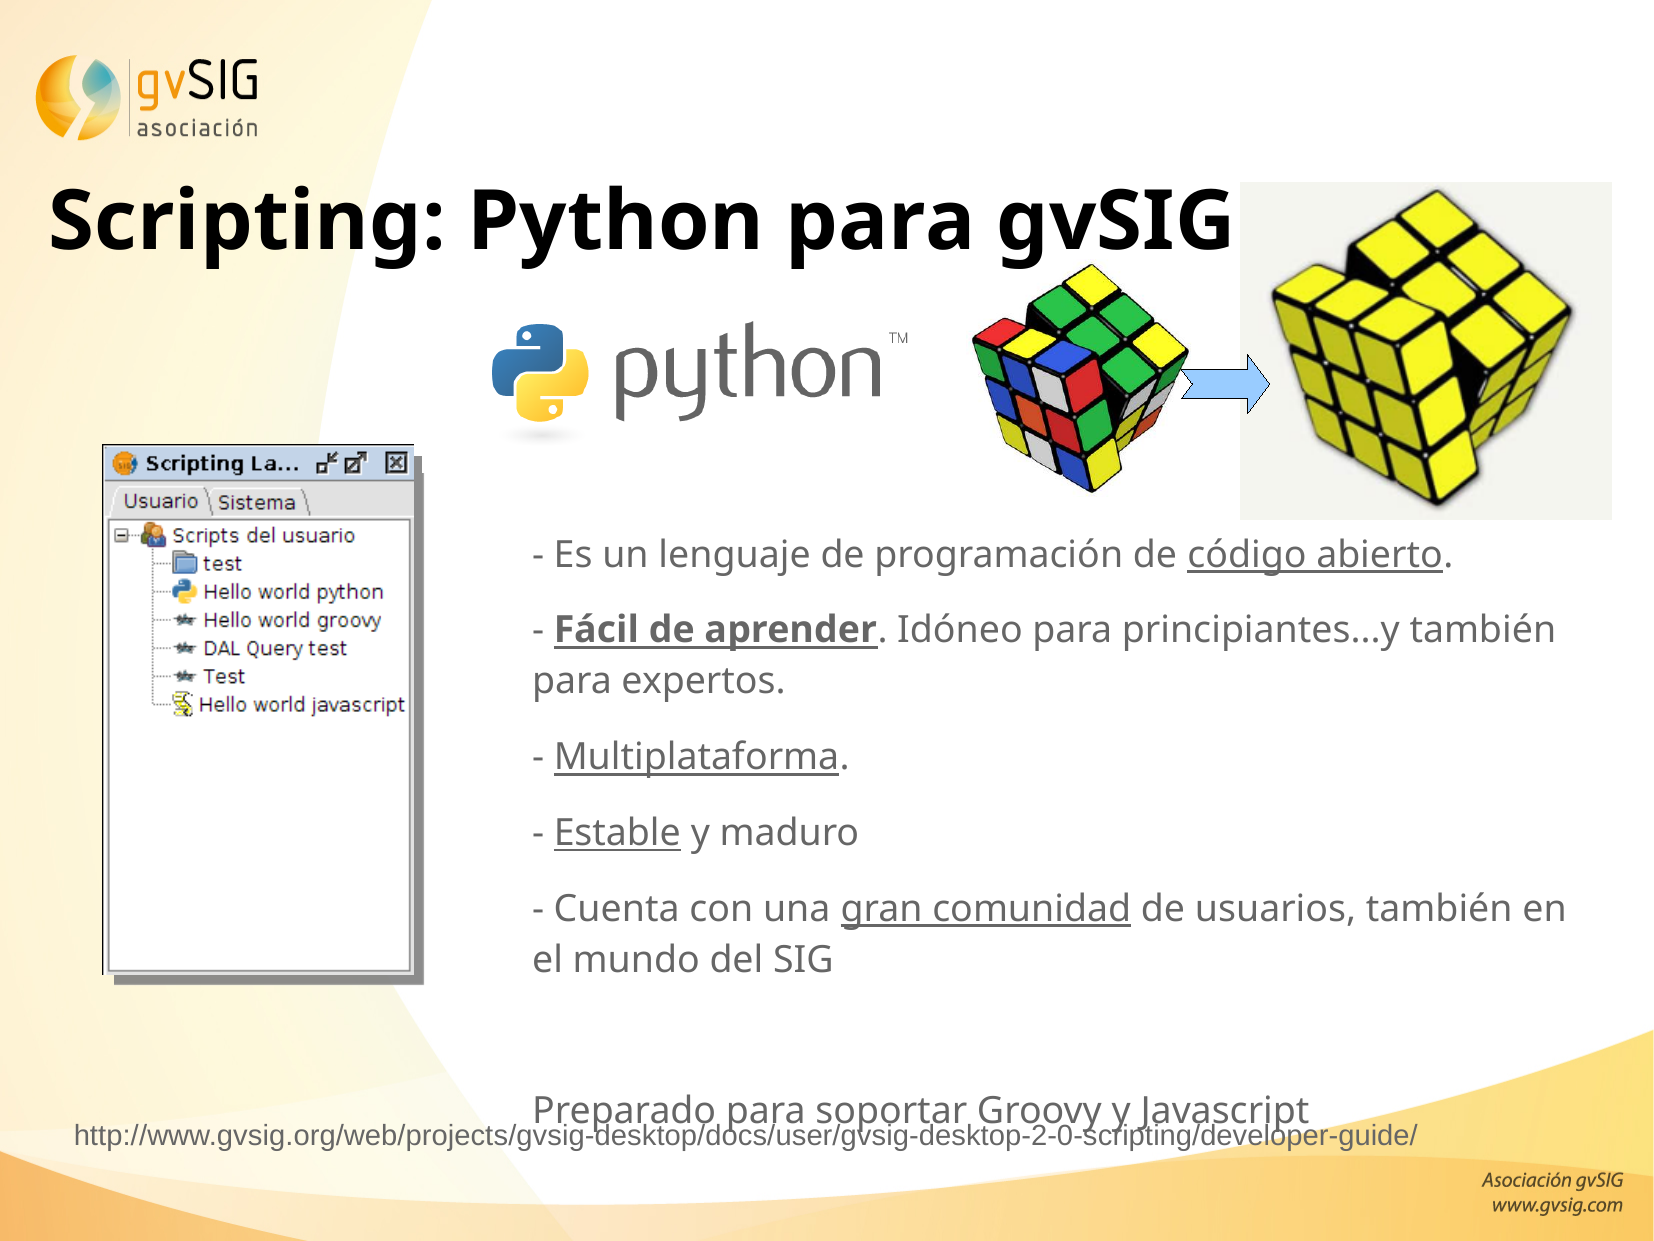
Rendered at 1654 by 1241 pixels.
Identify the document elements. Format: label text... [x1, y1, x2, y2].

text_box - Es un lenguaje de programación de código abierto. - Fácil de aprender. Idóneo para principiantes...y también para expertos. - Multiplataforma. - Estable y maduro - Cuenta con una gran comunidad de usuarios, también en el mundo del SIG Preparado para soportar Groovy y Javascript [517, 519, 1607, 1111]
picture [0, 0, 1654, 1241]
text_box http://www.gvsig.org/web/projects/gvsig-desktop/docs/user/gvsig-desktop-2-0-scripting/developer-guide/ [59, 1111, 1654, 1211]
title Scripting: Python para gvSIG [48, 170, 1536, 265]
text_box [1181, 354, 1270, 414]
